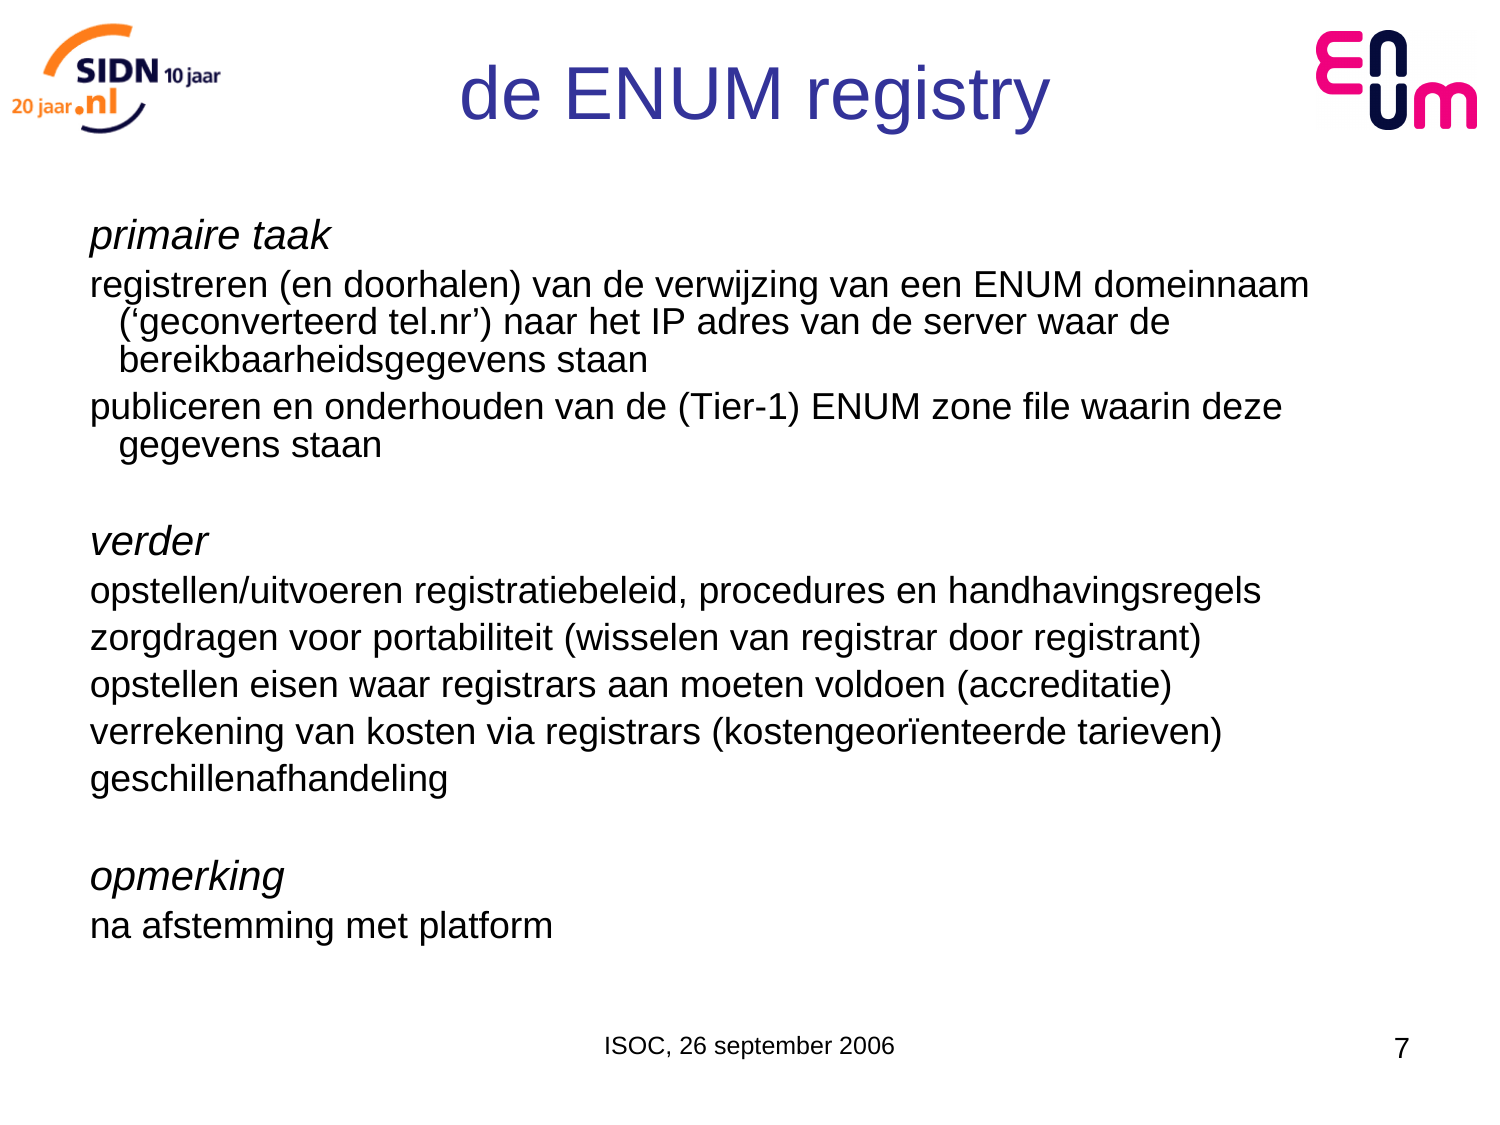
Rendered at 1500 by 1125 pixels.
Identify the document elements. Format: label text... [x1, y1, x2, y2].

list primaire taak registreren (en doorhalen) van de verwijzing van een ENUM domeinnaam (‘geconverteerd tel.nr’) naar het IP adres van de server waar de bereikbaarheidsgegevens staan publiceren en onderhouden van de (Tier-1) ENUM zone file waarin deze gegevens staan verder opstellen/uitvoeren registratiebeleid, procedures en handhavingsregels zorgdragen voor portabiliteit (wisselen van registrar door registrant) opstellen eisen waar registrars aan moeten voldoen (accreditatie) verrekening van kosten via registrars (kostengeorïenteerde tarieven) geschillenafhandeling opmerking na afstemming met platform [75, 208, 1447, 1049]
picture [0, 0, 230, 152]
title de ENUM registry [230, 0, 1282, 188]
